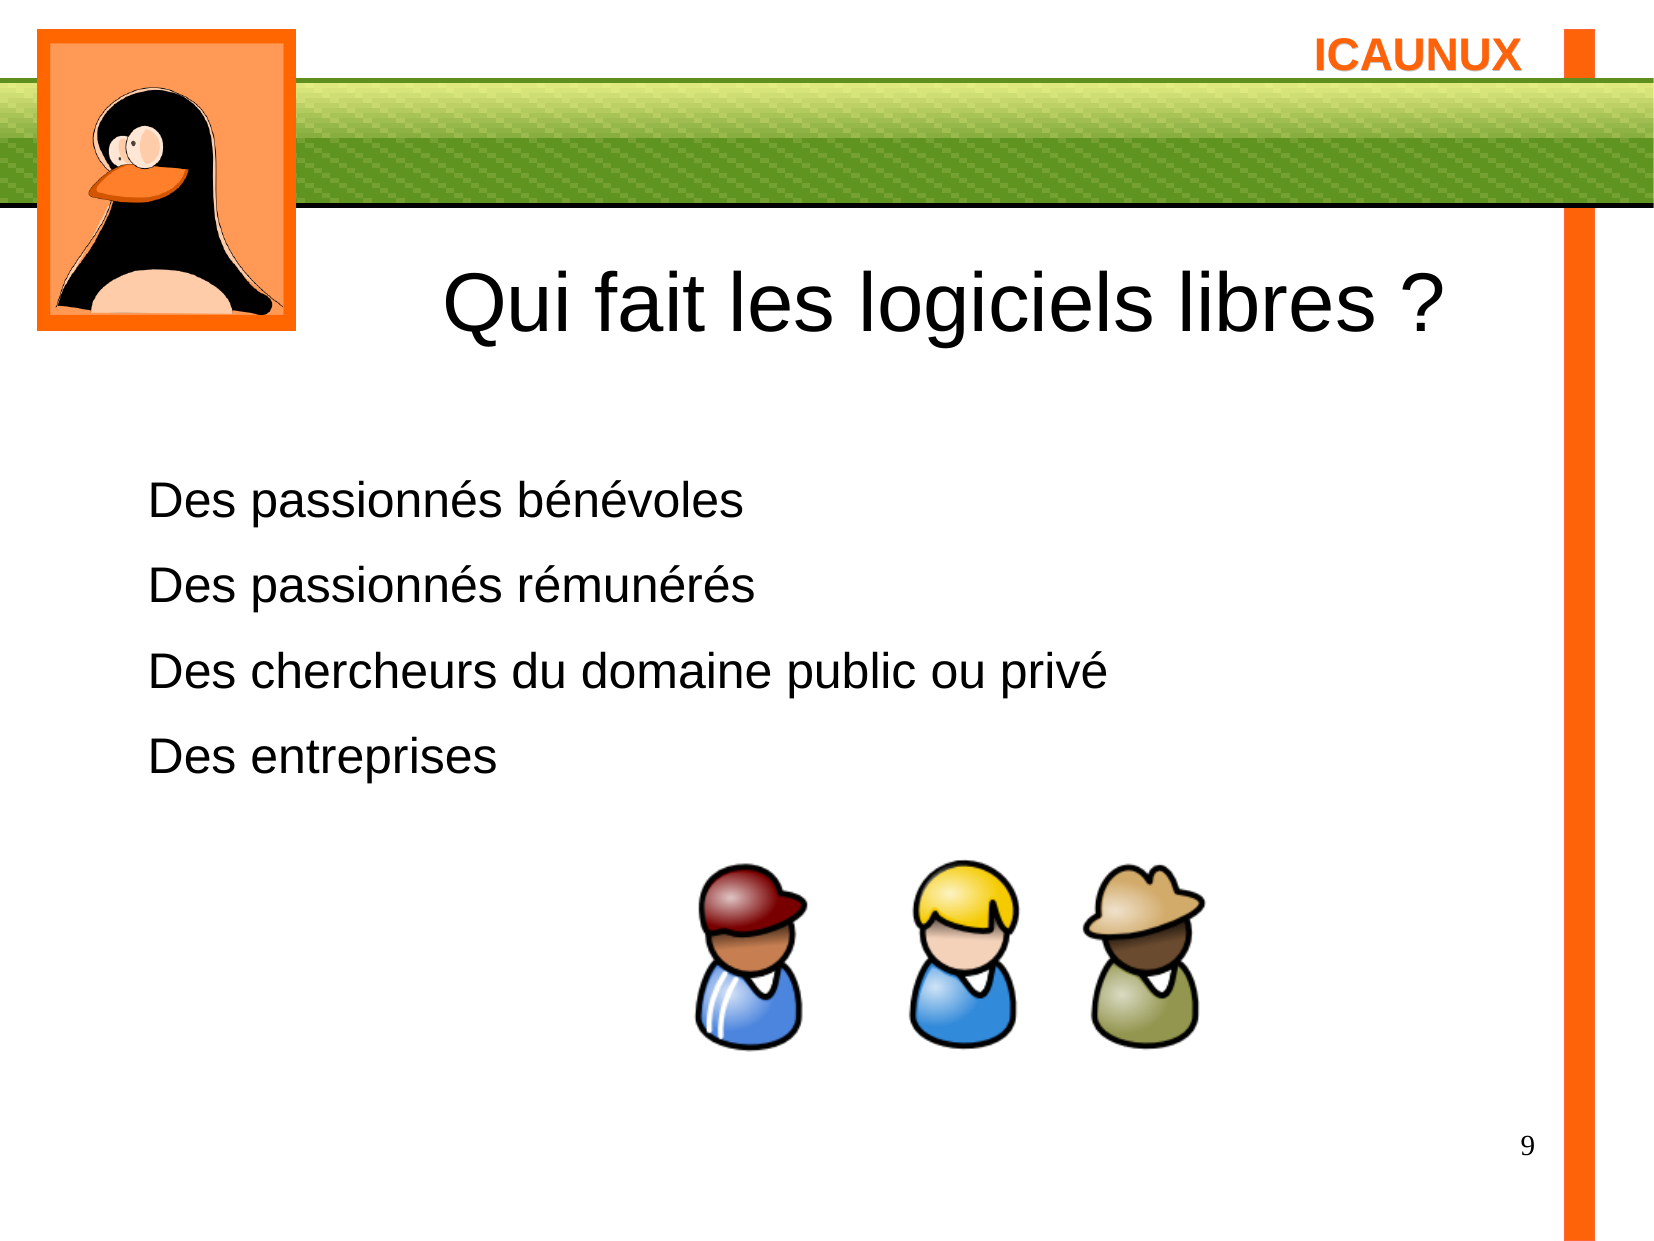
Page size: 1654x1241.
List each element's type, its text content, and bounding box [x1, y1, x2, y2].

picture [0, 29, 1654, 331]
picture [649, 856, 845, 1052]
picture [867, 856, 1241, 1052]
title Qui fait les logiciels libres ? [354, 236, 1536, 370]
list Des passionnés bénévoles Des passionnés rémunérés Des chercheurs du domaine public ou privé Des entreprises [147, 472, 1571, 1109]
